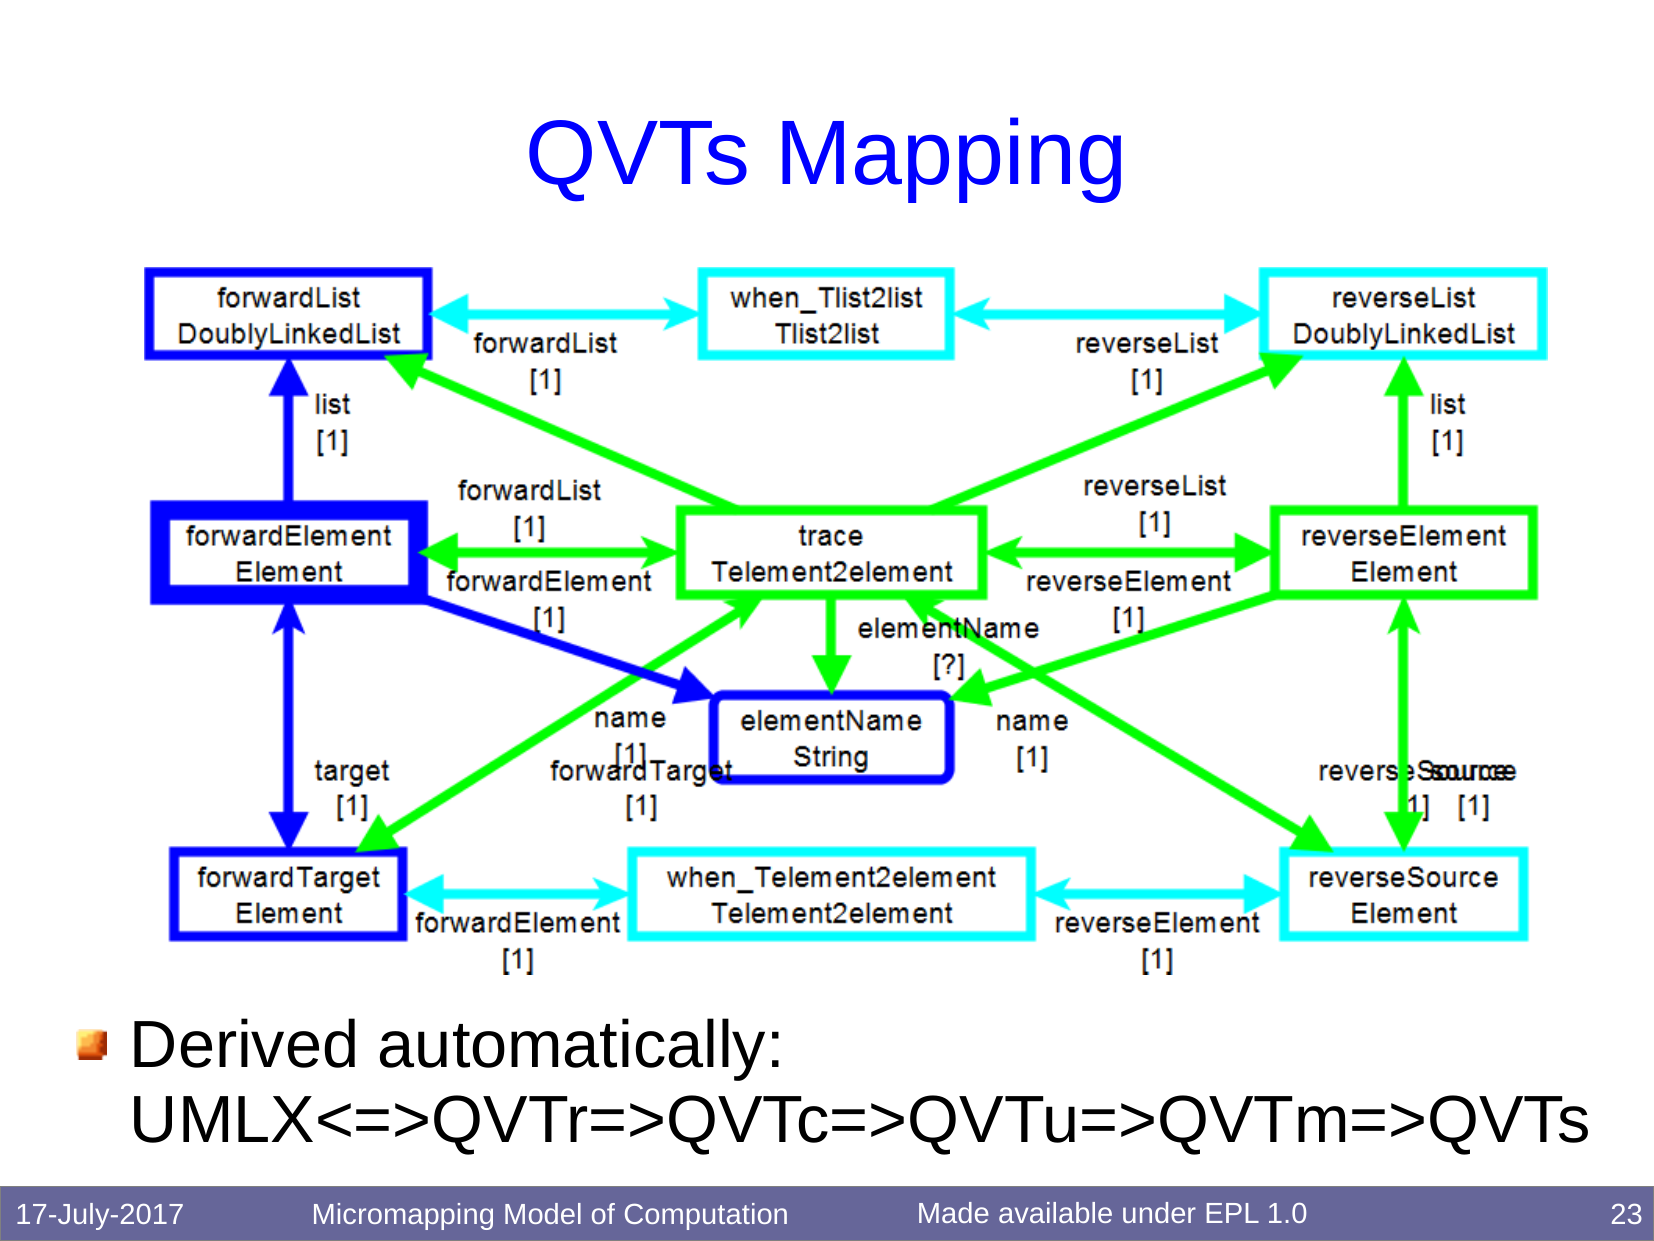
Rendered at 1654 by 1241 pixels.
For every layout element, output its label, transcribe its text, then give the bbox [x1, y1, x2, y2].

picture [144, 267, 1548, 975]
title QVTs Mapping [82, 49, 1571, 257]
list Derived automatically: UMLX<=>QVTr=>QVTc=>QVTu=>QVTm=>QVTs [59, 1007, 1654, 1241]
